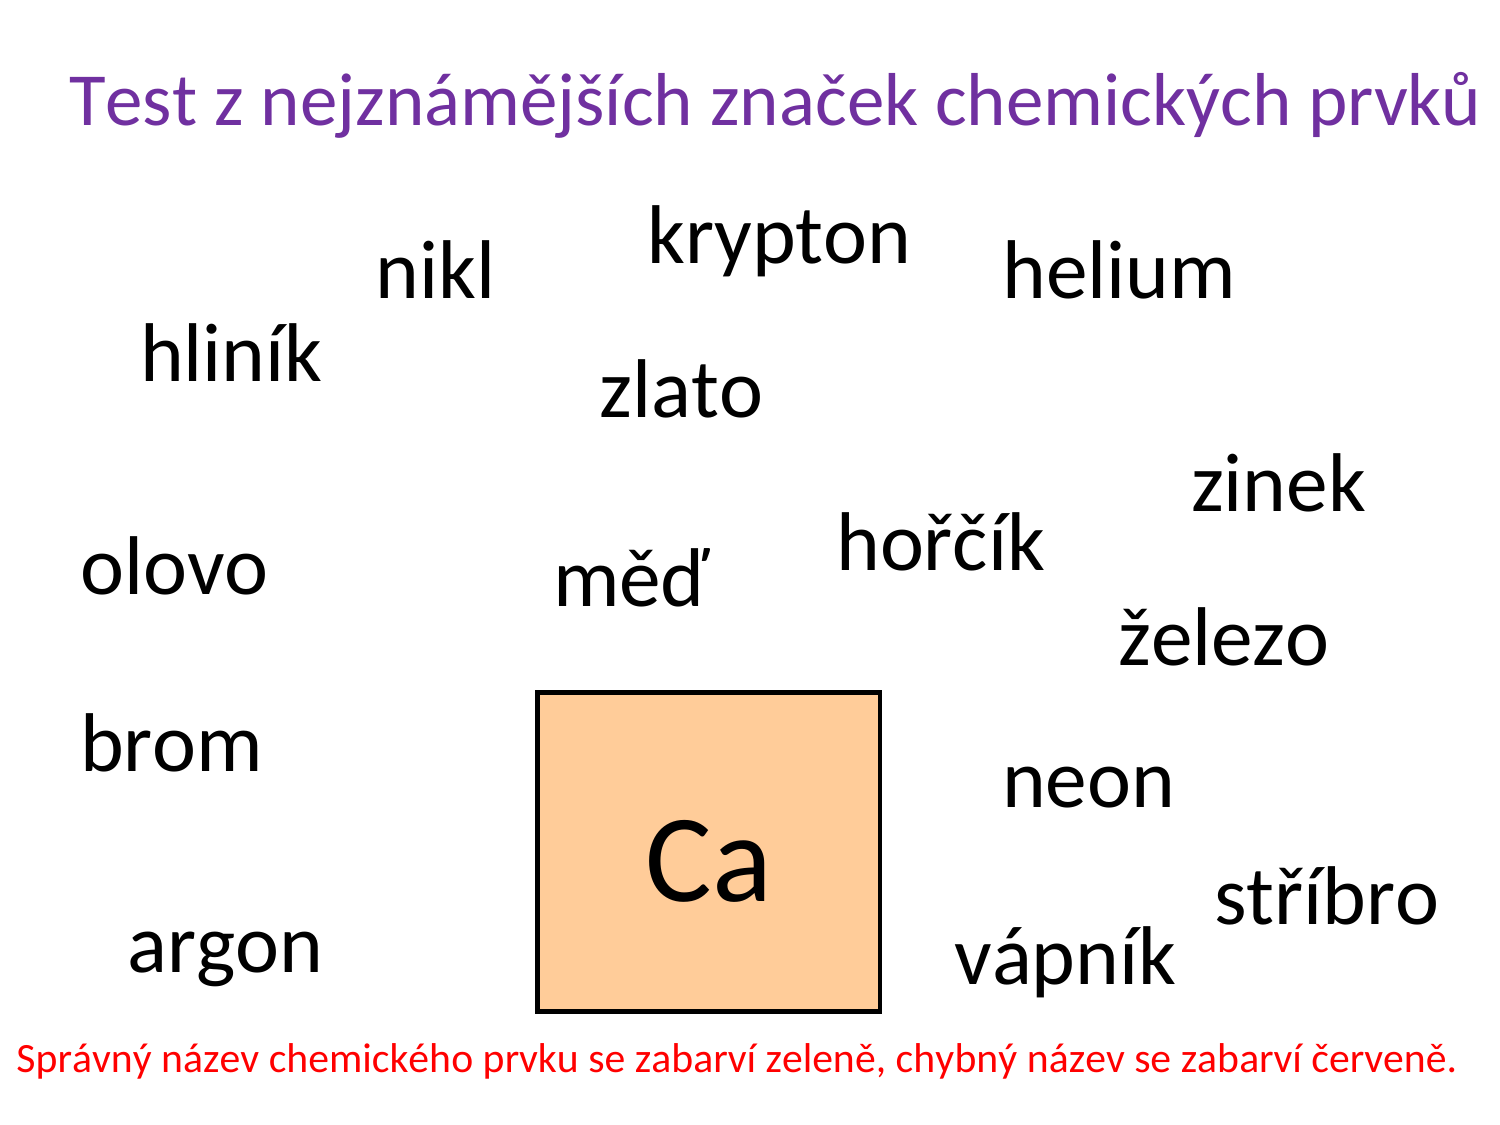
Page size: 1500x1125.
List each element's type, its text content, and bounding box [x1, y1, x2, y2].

text_box neon [987, 716, 1190, 832]
text_box stříbro [1199, 834, 1455, 950]
text_box argon [112, 881, 339, 997]
text_box brom [65, 680, 279, 797]
text_box krypton [633, 172, 927, 289]
text_box nikl [361, 208, 511, 324]
text_box vápník [939, 893, 1192, 1009]
text_box Test z nejznámějších značek chemických prvků [54, 42, 1498, 239]
text_box zlato [584, 326, 779, 442]
text_box hliník [125, 290, 338, 407]
text_box Správný název chemického prvku se zabarví zeleně, chybný název se zabarví červeně. [1, 1023, 1474, 1089]
text_box helium [987, 208, 1251, 324]
text_box hořčík [821, 479, 1061, 596]
text_box železo [1103, 574, 1345, 690]
text_box měď [538, 515, 724, 631]
text_box zinek [1176, 420, 1381, 537]
text_box olovo [65, 503, 284, 619]
text_box Ca [537, 692, 880, 1012]
